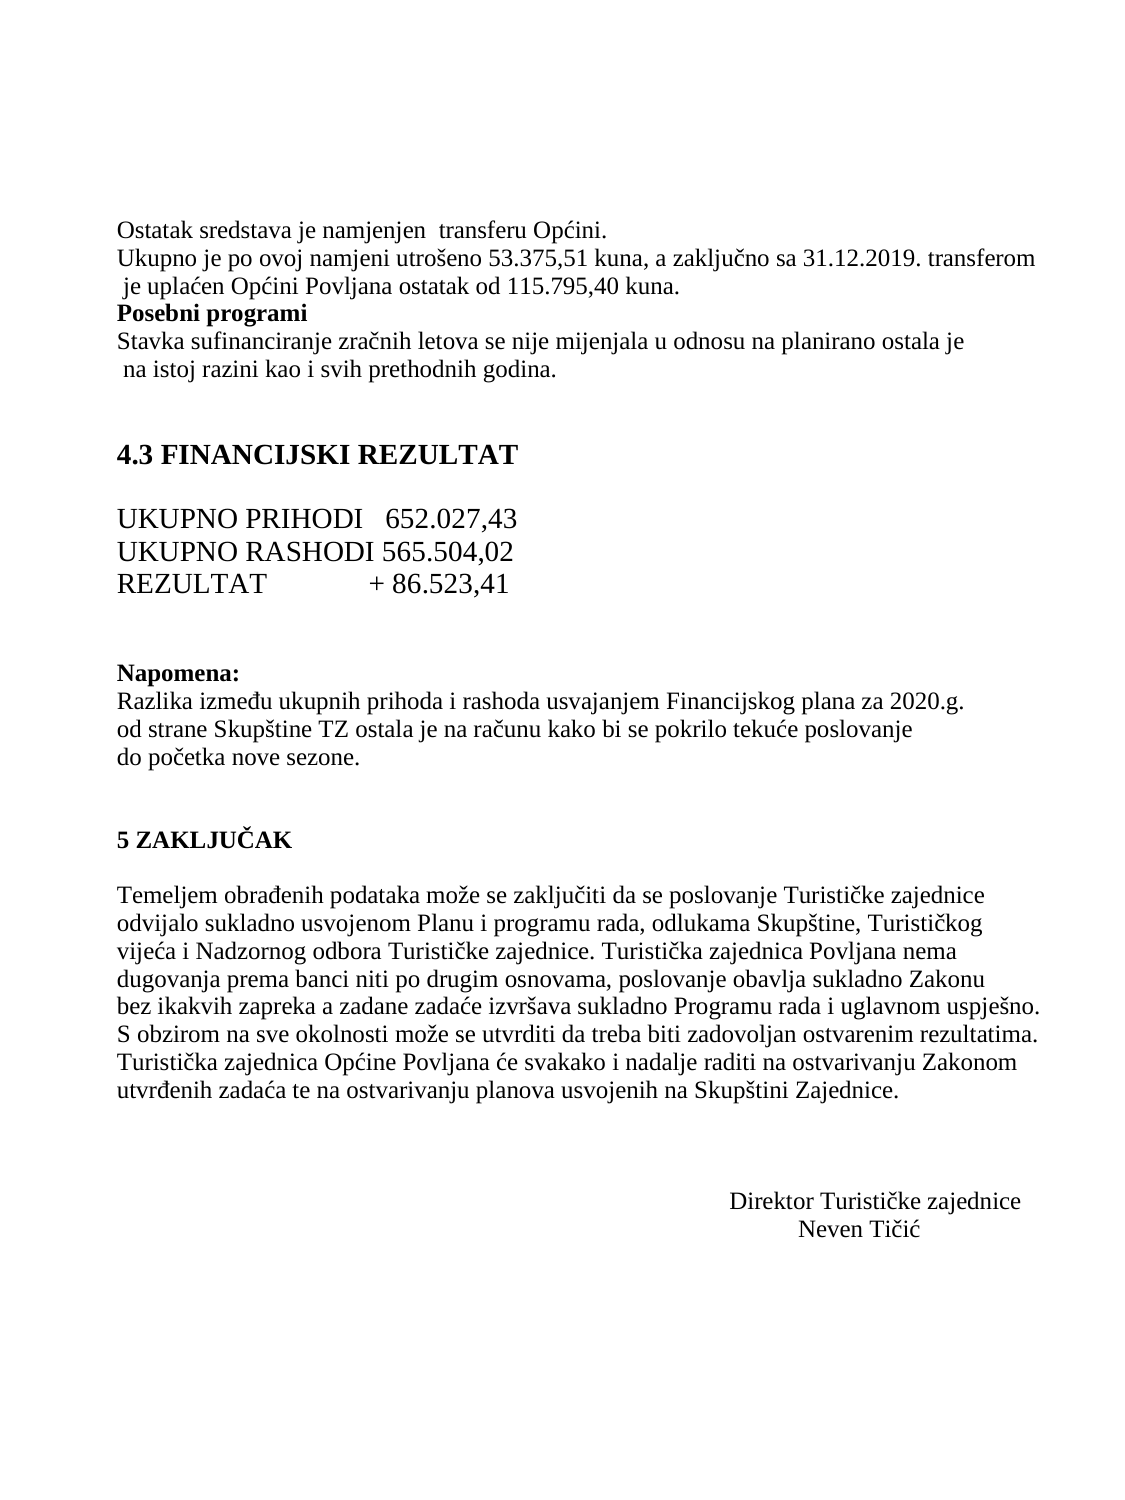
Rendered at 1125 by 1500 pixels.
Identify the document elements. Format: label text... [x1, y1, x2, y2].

text_box Ostatak sredstava je namjenjen transferu Općini. Ukupno je po ovoj namjeni utrošeno 53.375,51 kuna, a zaključno sa 31.12.2019. transferom je uplaćen Općini Povljana ostatak od 115.795,40 kuna. Posebni programi Stavka sufinanciranje zračnih letova se nije mijenjala u odnosu na planirano ostala je na istoj razini kao i svih prethodnih godina. 4.3 FINANCIJSKI REZULTAT UKUPNO PRIHODI 652.027,43 UKUPNO RASHODI 565.504,02 REZULTAT + 86.523,41 Napomena: Razlika između ukupnih prihoda i rashoda usvajanjem Financijskog plana za 2020.g. od strane Skupštine TZ ostala je na računu kako bi se pokrilo tekuće poslovanje do početka nove sezone. 5 ZAKLJUČAK Temeljem obrađenih podataka može se zaključiti da se poslovanje Turističke zajednice odvijalo sukladno usvojenom Planu i programu rada, odlukama Skupštine, Turističkog vijeća i Nadzornog odbora Turističke zajednice. Turistička zajednica Povljana nema dugovanja prema banci niti po drugim osnovama, poslovanje obavlja sukladno Zakonu bez ikakvih zapreka a zadane zadaće izvršava sukladno Programu rada i uglavnom uspješno. S obzirom na sve okolnosti može se utvrditi da treba biti zadovoljan ostvarenim rezultatima. Turistička zajednica Općine Povljana će svakako i nadalje raditi na ostvarivanju Zakonom utvrđenih zadaća te na ostvarivanju planova usvojenih na Skupštini Zajednice. Direktor Turističke zajednice Neven Tičić [102, 180, 1100, 1279]
